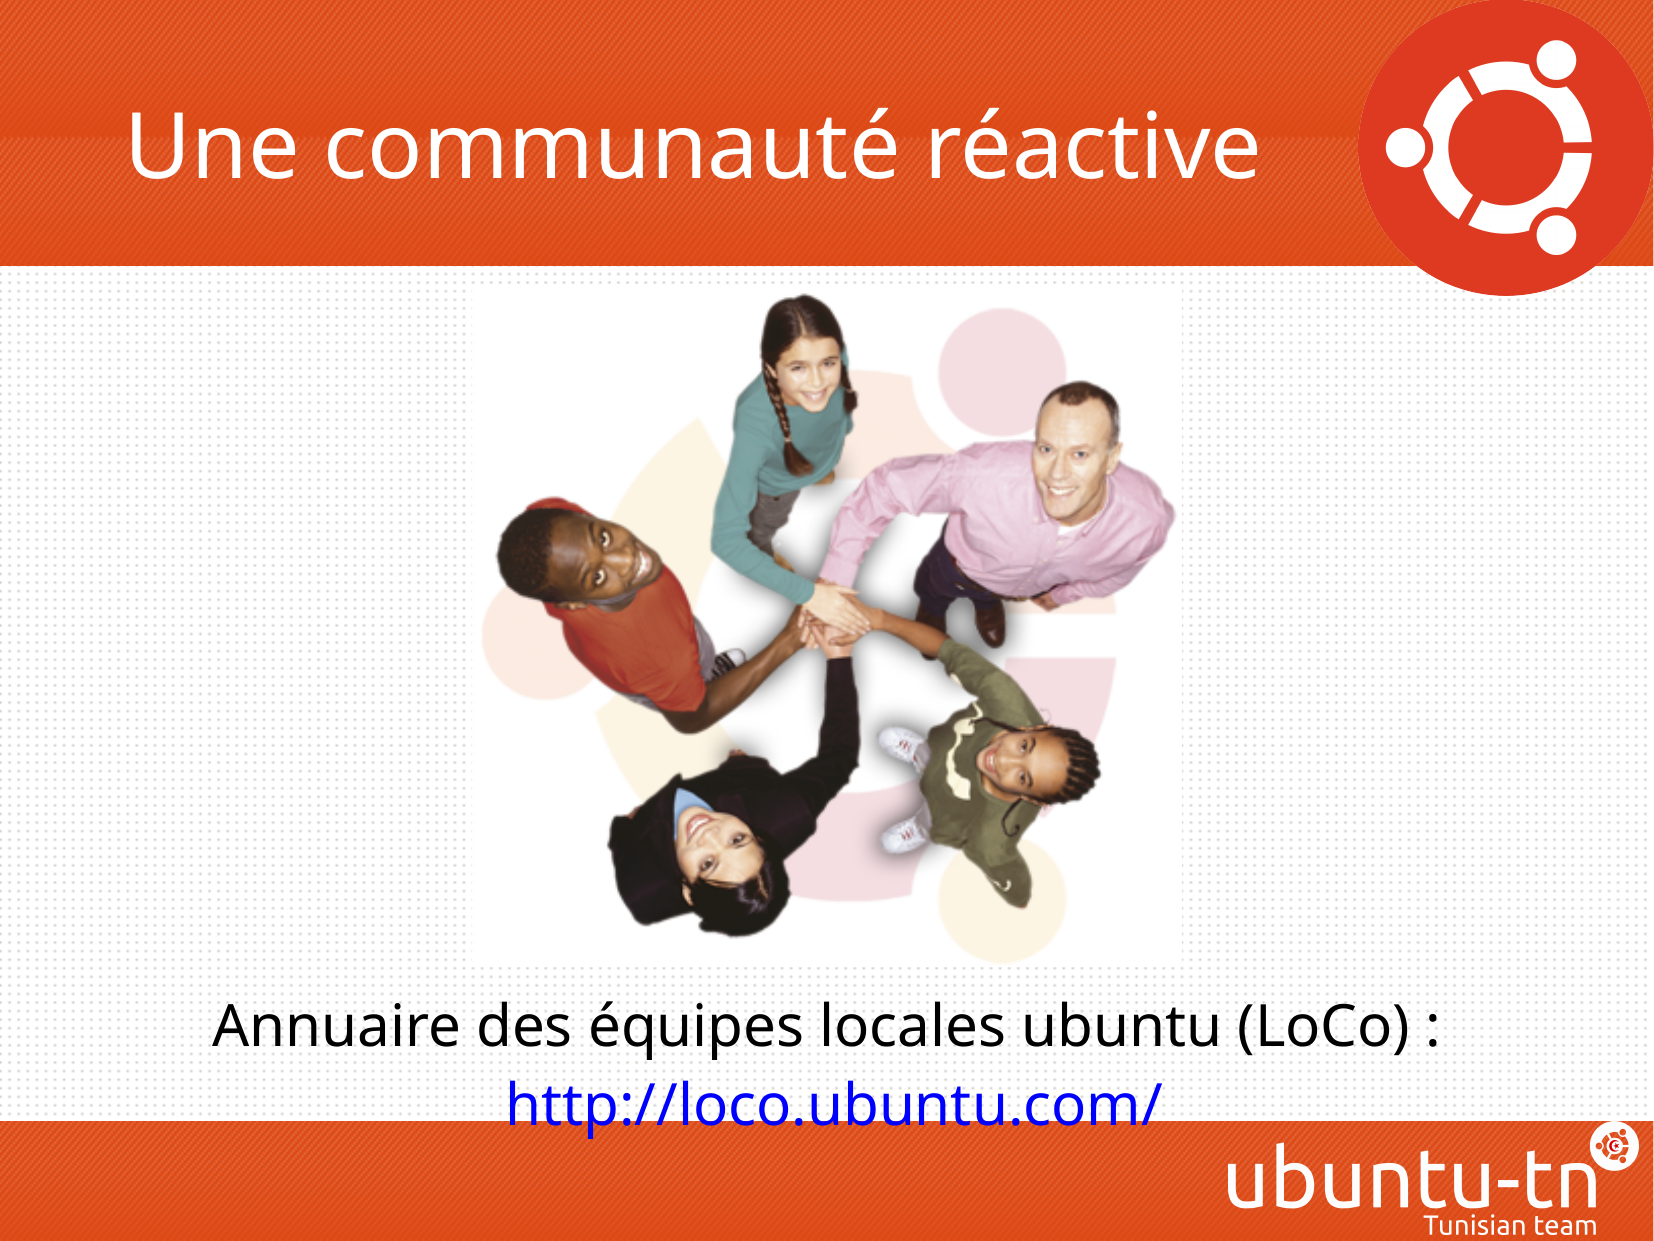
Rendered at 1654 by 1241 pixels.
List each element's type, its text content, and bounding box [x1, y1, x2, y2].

text_box Annuaire des équipes locales ubuntu (LoCo) : http://loco.ubuntu.com/ [191, 976, 1462, 1124]
title Une communauté réactive [29, 36, 1359, 250]
picture [0, 0, 1654, 1241]
